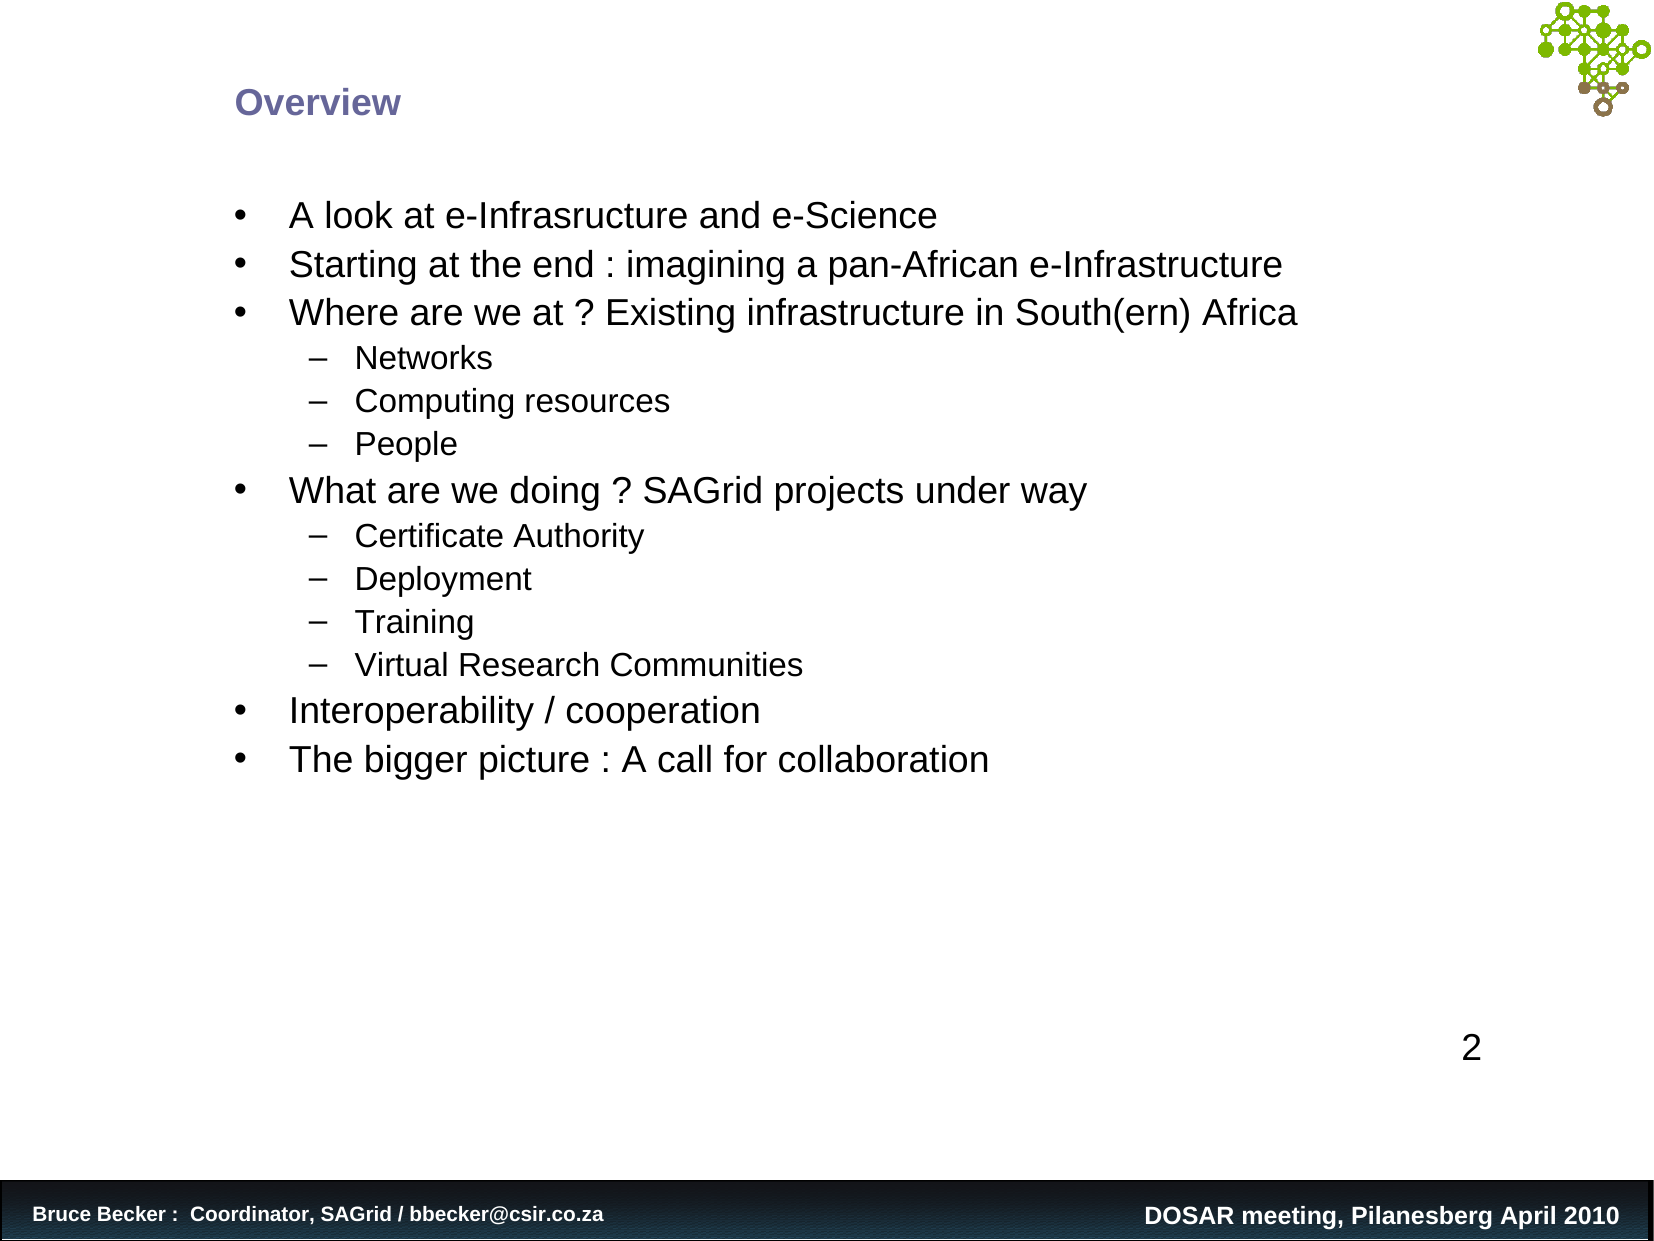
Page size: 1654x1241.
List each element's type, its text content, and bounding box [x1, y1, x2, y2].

picture [0, 1180, 1654, 1241]
title Overview [234, 24, 1595, 178]
list A look at e-Infrasructure and e-Science Starting at the end : imagining a pan-African e-Infrastructure Where are we at ? Existing infrastructure in South(ern) Africa Networks Computing resources People What are we doing ? SAGrid projects under way Certificate Authority Deployment Training Virtual Research Communities Interoperability / cooperation The bigger picture : A call for collaboration [234, 192, 1595, 1012]
picture [1534, 0, 1654, 119]
